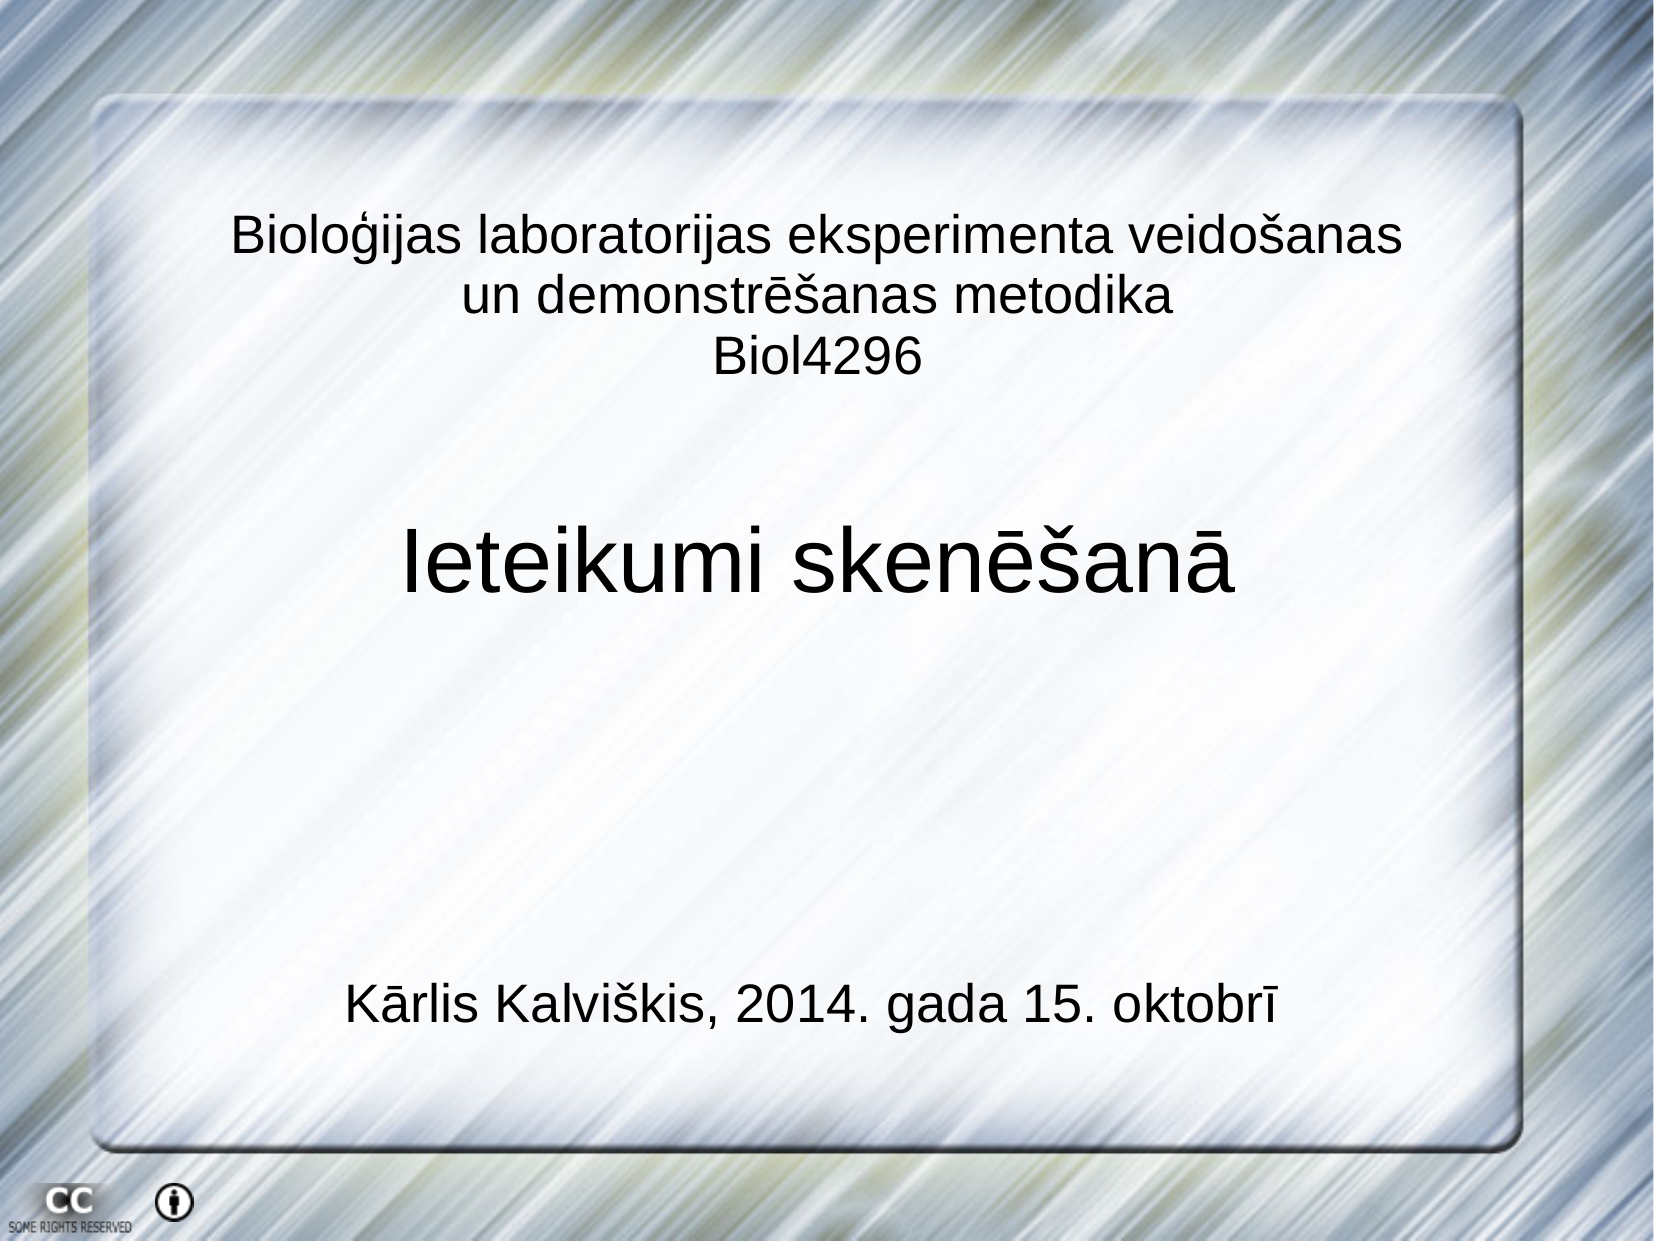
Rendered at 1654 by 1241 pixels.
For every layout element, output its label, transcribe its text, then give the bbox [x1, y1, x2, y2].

picture [0, 0, 1654, 1241]
title Ieteikumi skenēšanā [177, 413, 1459, 709]
